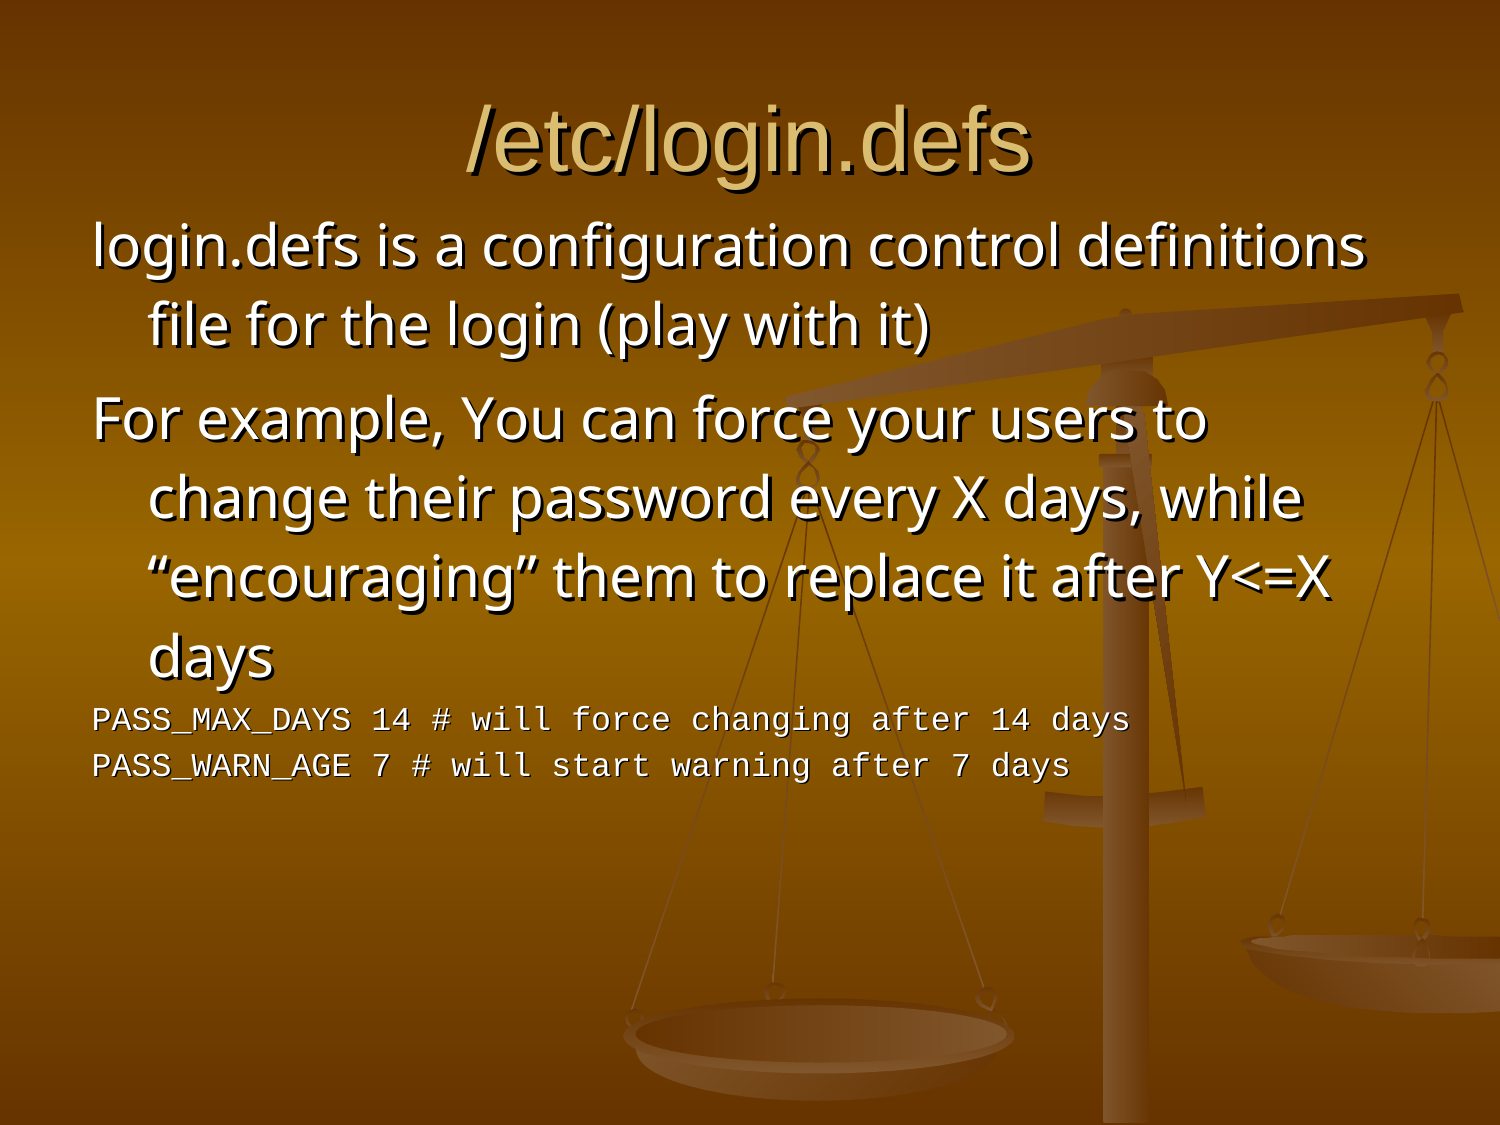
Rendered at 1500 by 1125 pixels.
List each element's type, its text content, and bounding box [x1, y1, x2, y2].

title /etc/login.defs [75, 45, 1426, 234]
list login.defs is a configuration control definitions file for the login (play with it) For example, You can force your users to change their password every X days, while “encouraging” them to replace it after Y<=X days PASS_MAX_DAYS 14 # will force changing after 14 days PASS_WARN_AGE 7 # will start warning after 7 days [76, 196, 1427, 1083]
